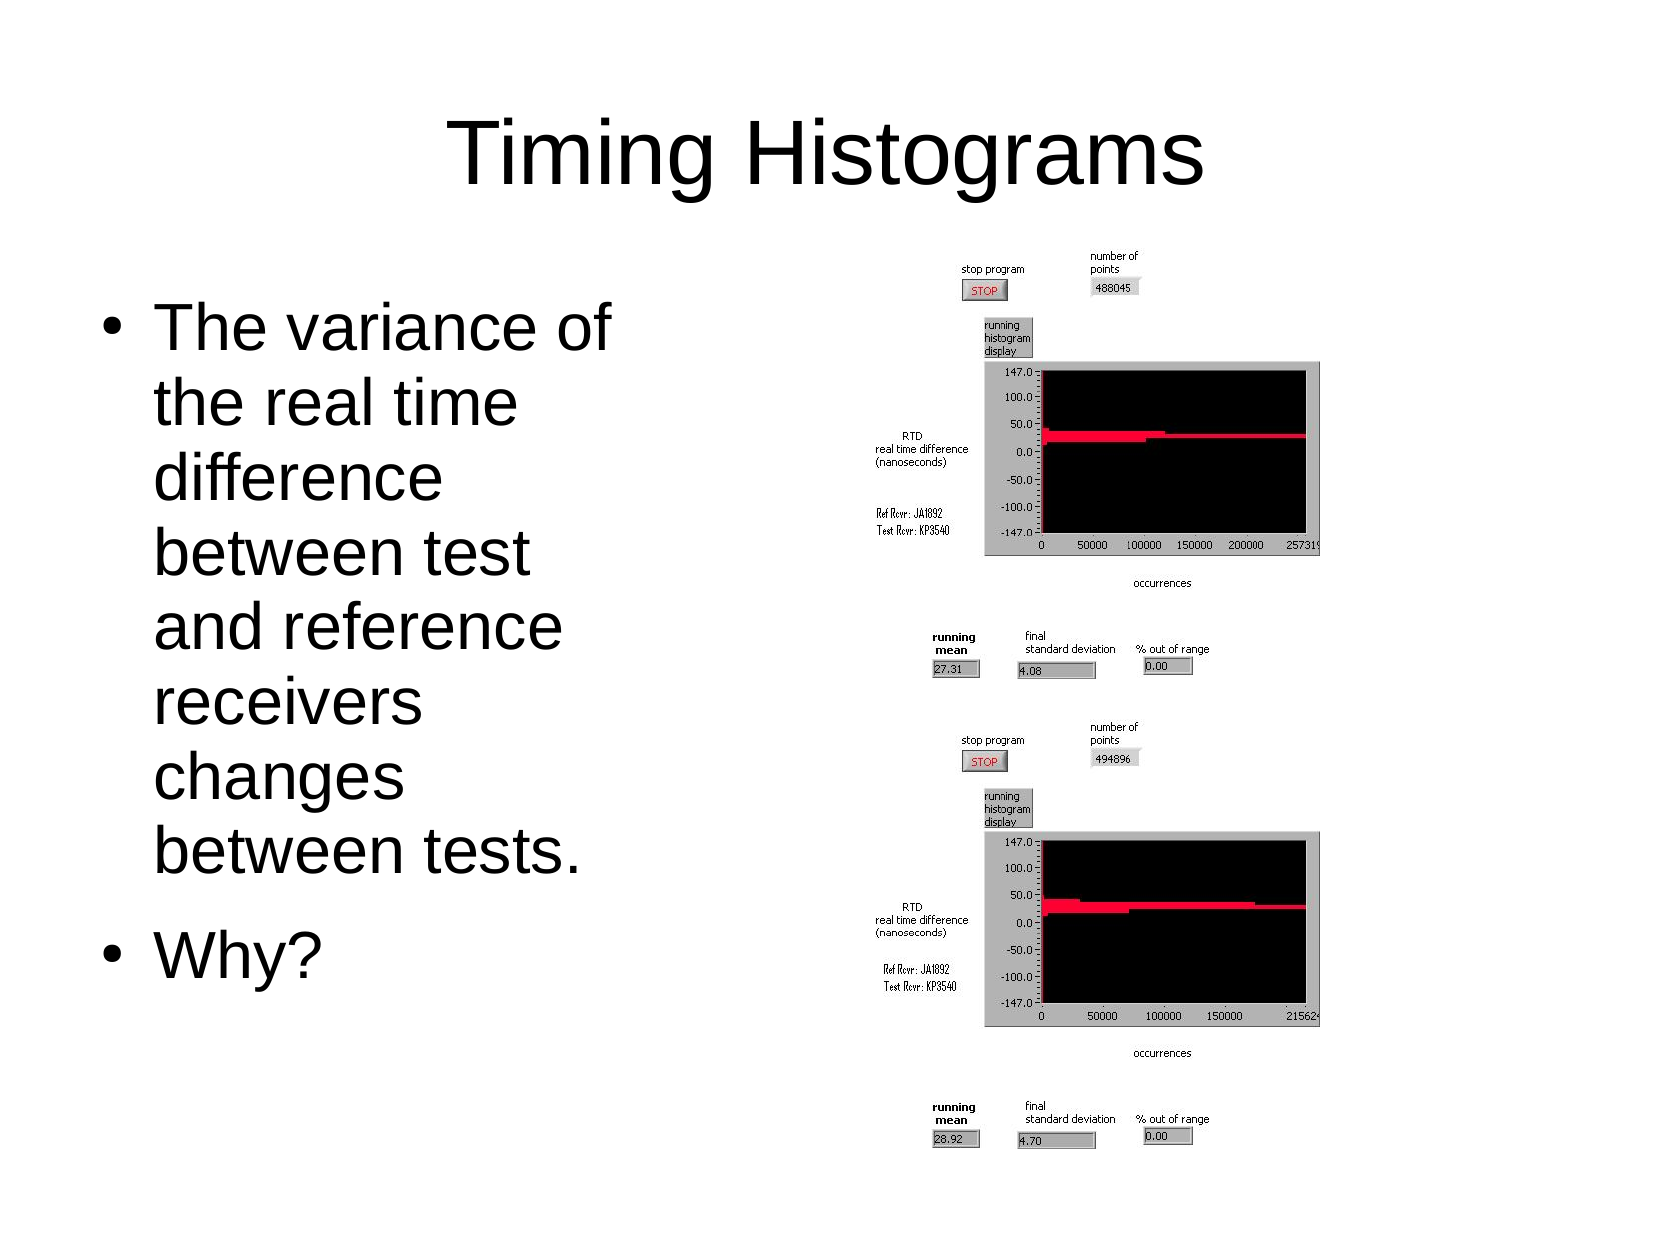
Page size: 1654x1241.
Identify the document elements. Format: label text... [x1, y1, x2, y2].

list The variance of the real time difference between test and reference receivers changes between tests. Why? [82, 290, 616, 1111]
title Timing Histograms [82, 49, 1571, 257]
picture [875, 248, 1383, 679]
picture [875, 719, 1383, 1149]
